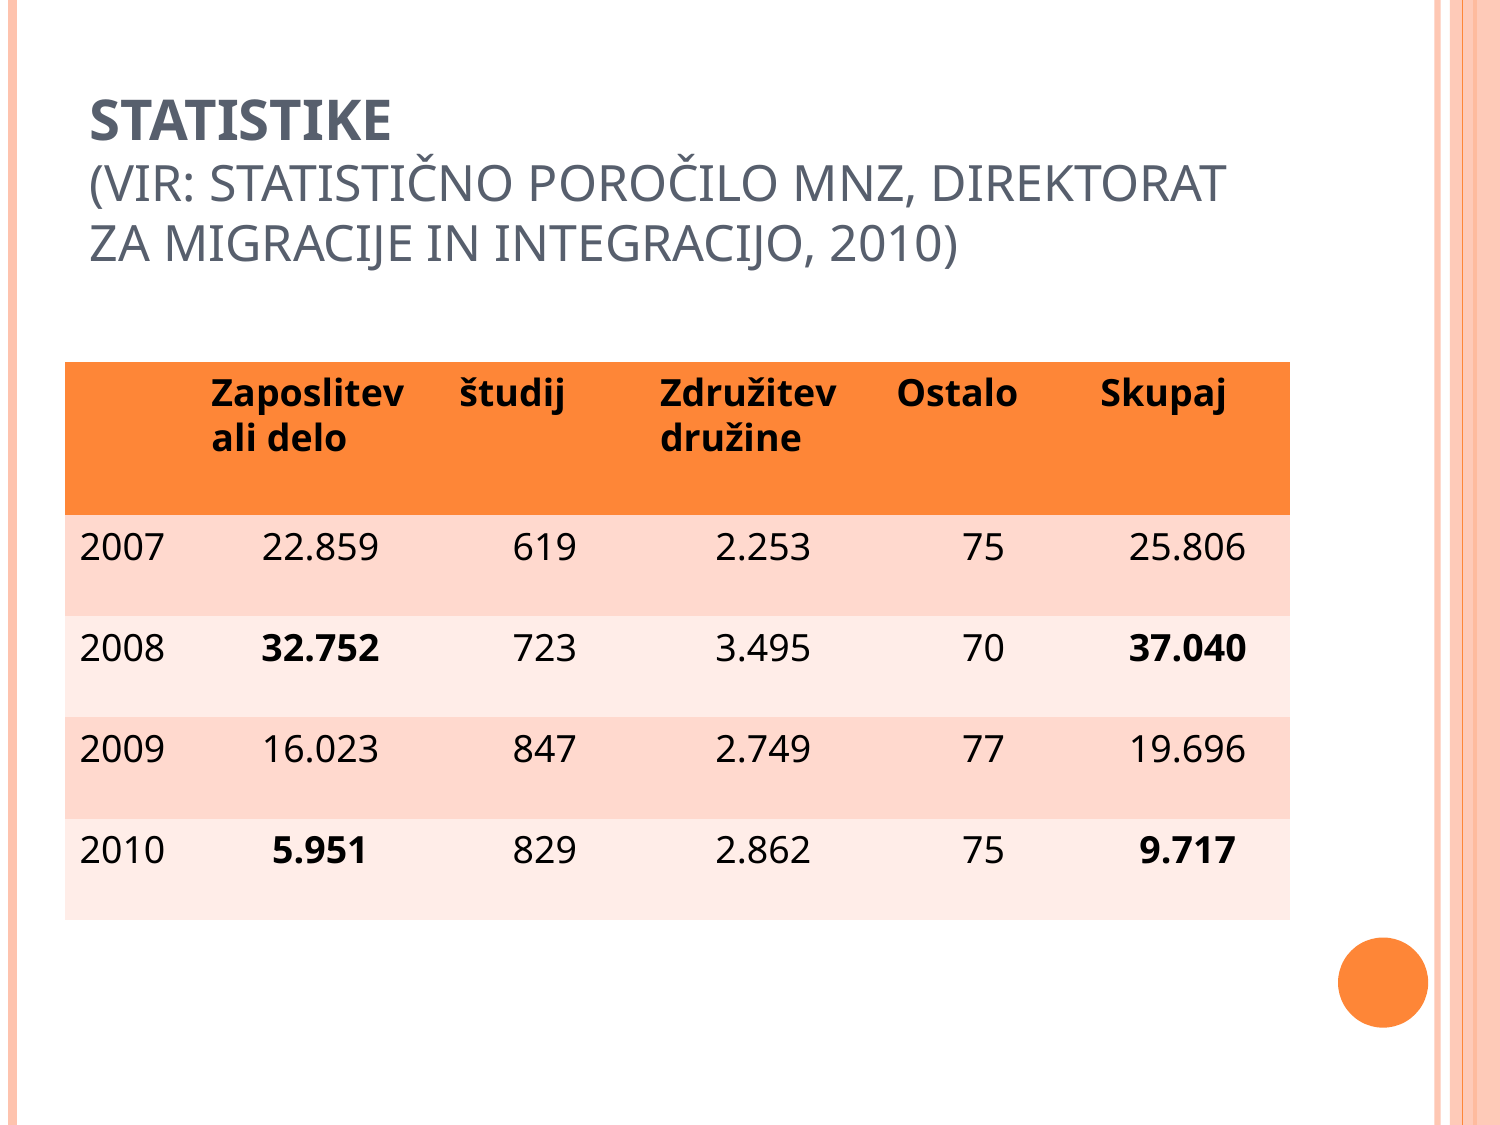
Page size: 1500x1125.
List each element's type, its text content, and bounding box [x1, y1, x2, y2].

table_cell 723 [445, 616, 645, 717]
table_header Združitev družine [645, 362, 882, 515]
table_cell 2.253 [645, 515, 882, 616]
table_cell 847 [445, 717, 645, 819]
table_cell 75 [882, 515, 1086, 616]
table_cell 2010 [65, 819, 197, 920]
table_cell 619 [445, 515, 645, 616]
table_cell 70 [882, 616, 1086, 717]
table_cell 2009 [65, 717, 197, 819]
table_cell 75 [882, 819, 1086, 920]
table_cell 2.862 [645, 819, 882, 920]
table_cell 19.696 [1086, 717, 1290, 819]
table_header Zaposlitev ali delo [197, 362, 445, 515]
table_cell 5.951 [197, 819, 445, 920]
table_cell 22.859 [197, 515, 445, 616]
table_header [65, 362, 197, 515]
table_header Ostalo [882, 362, 1086, 515]
table_cell 3.495 [645, 616, 882, 717]
table_cell 77 [882, 717, 1086, 819]
table_cell 2.749 [645, 717, 882, 819]
table_cell 25.806 [1086, 515, 1290, 616]
table_cell 2007 [65, 515, 197, 616]
title STATISTIKE (VIR: STATISTIČNO POROČILO MNZ, DIREKTORAT ZA MIGRACIJE IN INTEGRACIJO, 2010) [74, 16, 1300, 279]
table_cell 37.040 [1086, 616, 1290, 717]
table_header Skupaj [1086, 362, 1290, 515]
table_header študij [445, 362, 645, 515]
table_cell 2008 [65, 616, 197, 717]
table_cell 829 [445, 819, 645, 920]
table_cell 16.023 [197, 717, 445, 819]
table_cell 32.752 [197, 616, 445, 717]
table_cell 9.717 [1086, 819, 1290, 920]
